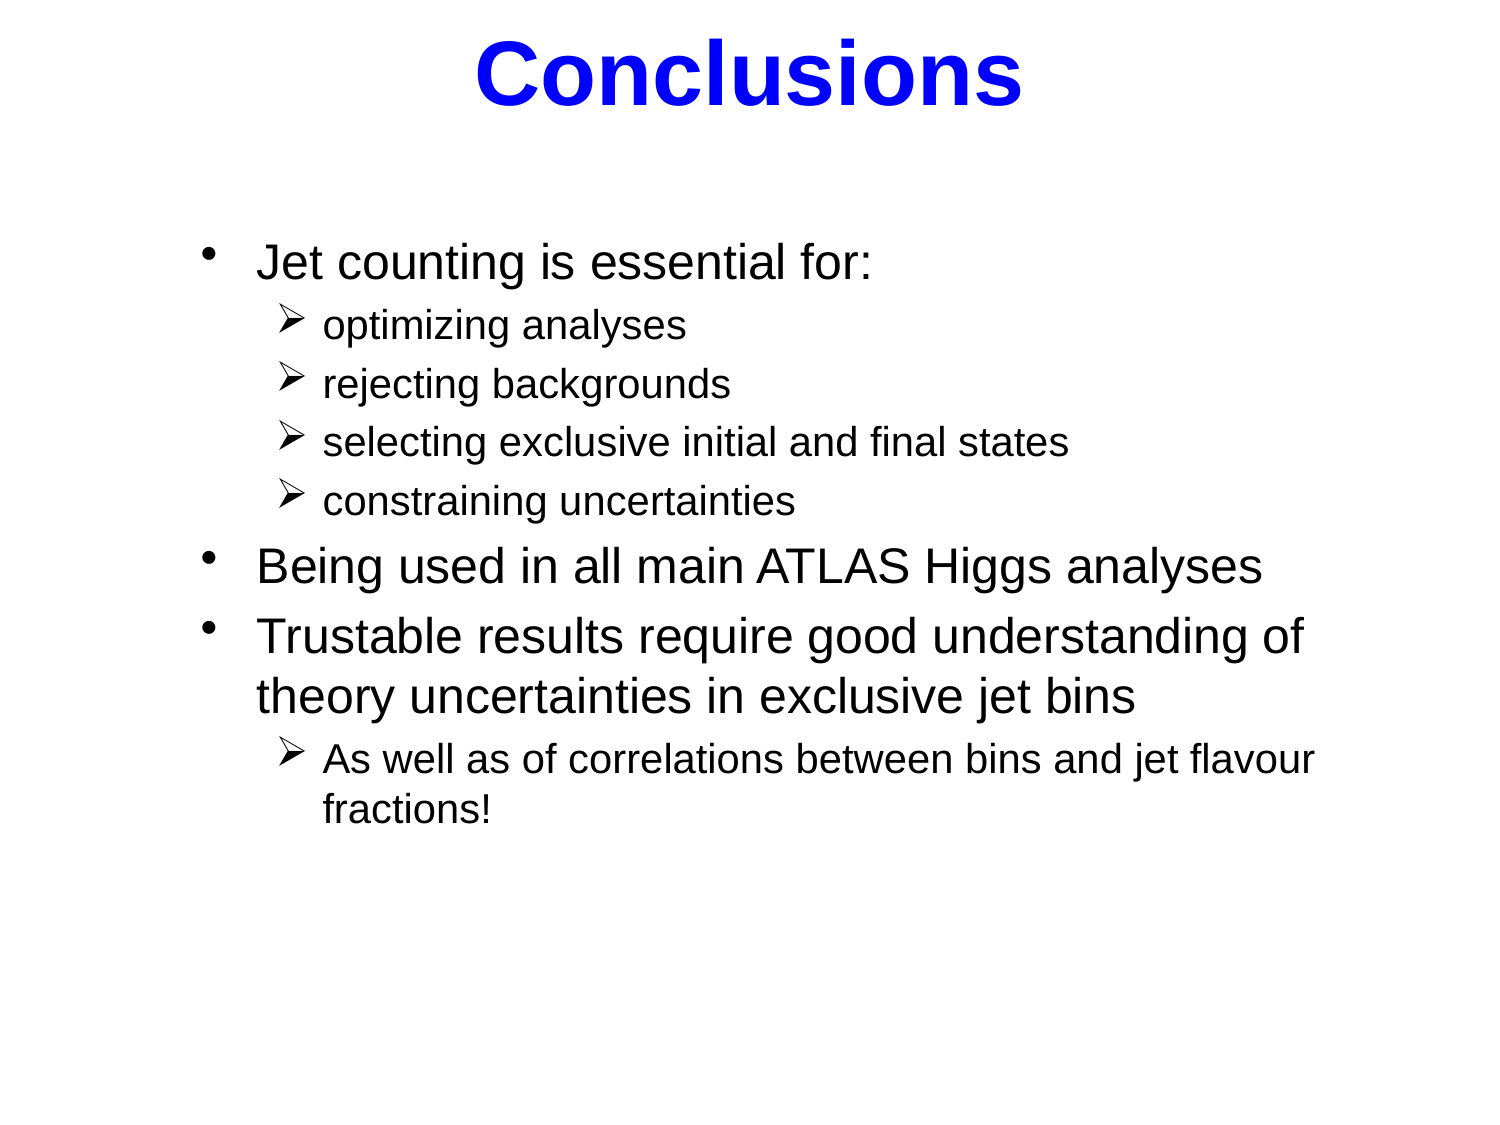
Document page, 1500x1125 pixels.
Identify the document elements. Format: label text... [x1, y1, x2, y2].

list Jet counting is essential for: optimizing analyses rejecting backgrounds selecting exclusive initial and final states constraining uncertainties Being used in all main ATLAS Higgs analyses Trustable results require good understanding of theory uncertainties in exclusive jet bins As well as of correlations between bins and jet flavour fractions! [185, 222, 1419, 1000]
title Conclusions [172, 0, 1328, 138]
